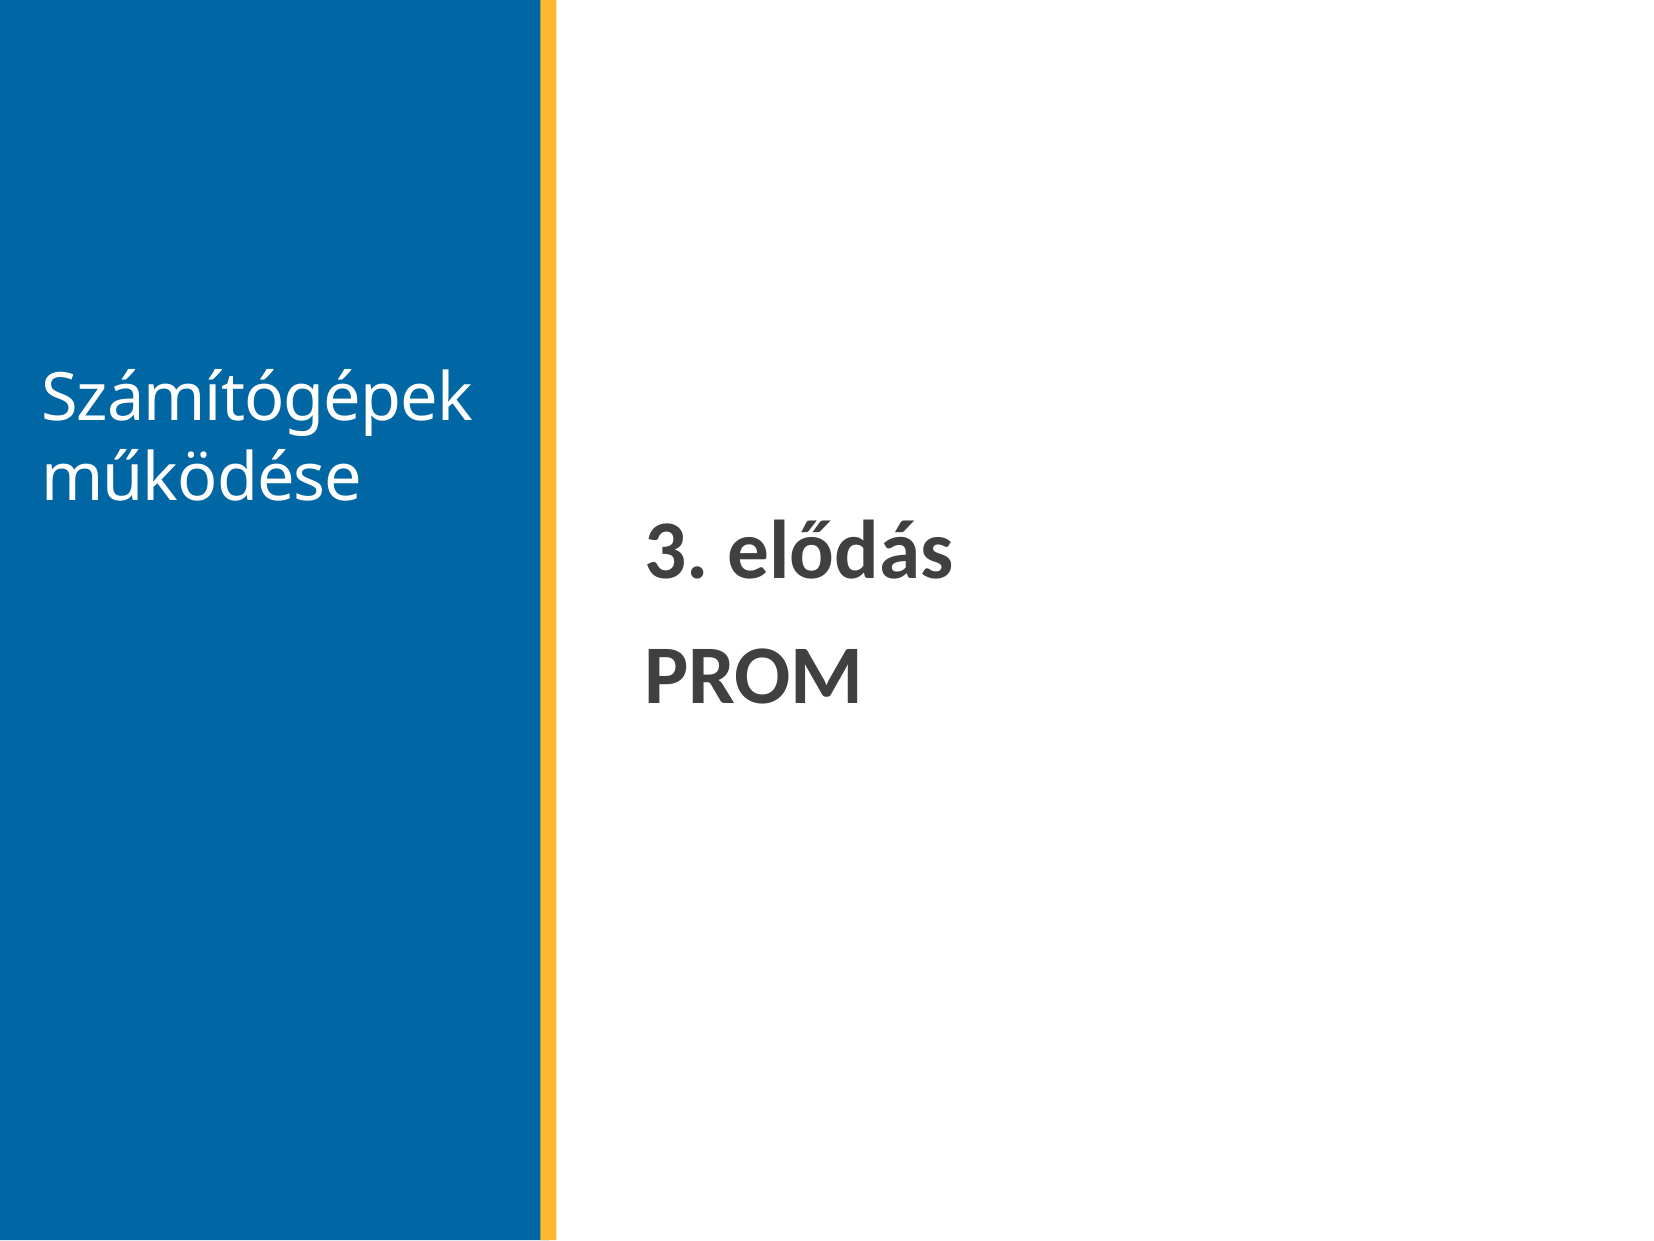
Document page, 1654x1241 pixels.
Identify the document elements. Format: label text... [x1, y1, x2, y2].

title Számítógépek működése [25, 107, 497, 521]
list 3. elődás PROM [625, 132, 1532, 1084]
